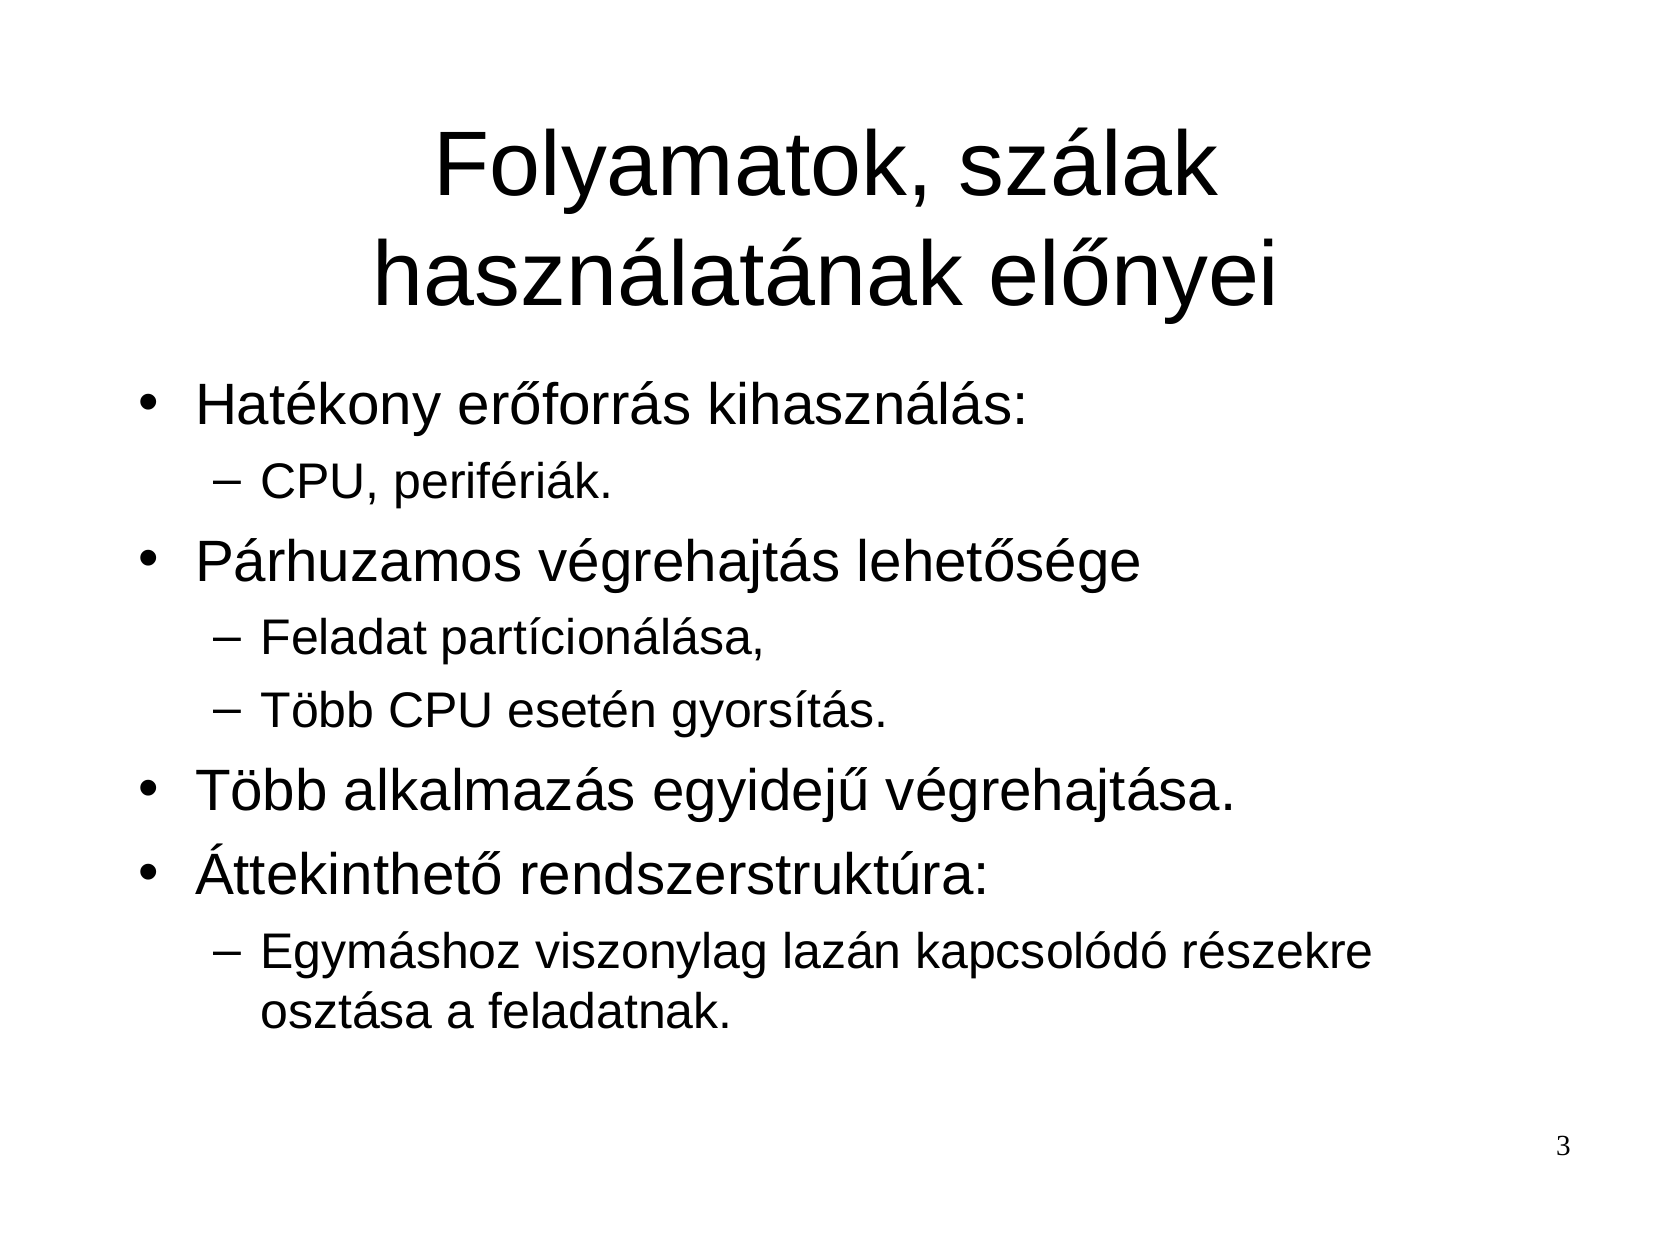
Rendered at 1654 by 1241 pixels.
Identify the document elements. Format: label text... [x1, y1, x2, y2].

title Folyamatok, szálak használatának előnyei [124, 110, 1530, 317]
list Hatékony erőforrás kihasználás: CPU, perifériák. Párhuzamos végrehajtás lehetősége Feladat partícionálása, Több CPU esetén gyorsítás. Több alkalmazás egyidejű végrehajtása. Áttekinthető rendszerstruktúra: Egymáshoz viszonylag lazán kapcsolódó részekre osztása a feladatnak. [124, 358, 1530, 1103]
